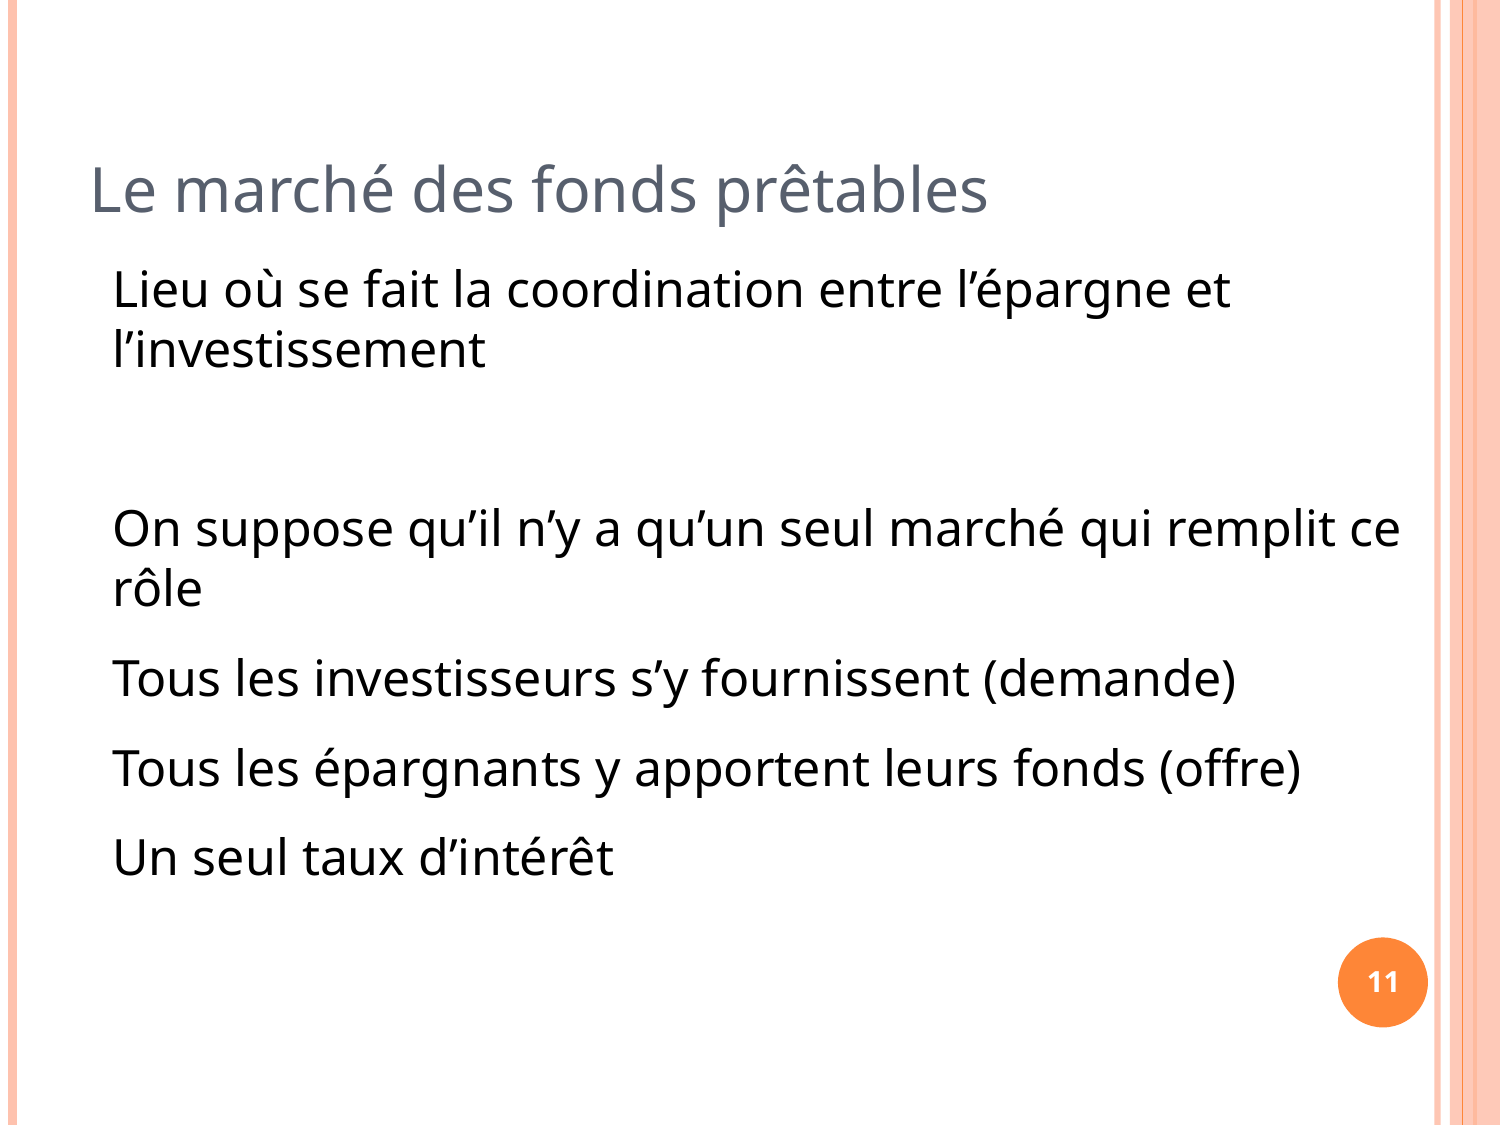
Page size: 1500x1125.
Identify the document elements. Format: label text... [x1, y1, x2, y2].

slide_number <numéro> [1333, 940, 1434, 1027]
title Le marché des fonds prêtables [75, 45, 1300, 233]
list Lieu où se fait la coordination entre l’épargne et l’investissement On suppose qu’il n’y a qu’un seul marché qui remplit ce rôle Tous les investisseurs s’y fournissent (demande) Tous les épargnants y apportent leurs fonds (offre) Un seul taux d’intérêt [112, 257, 1412, 975]
